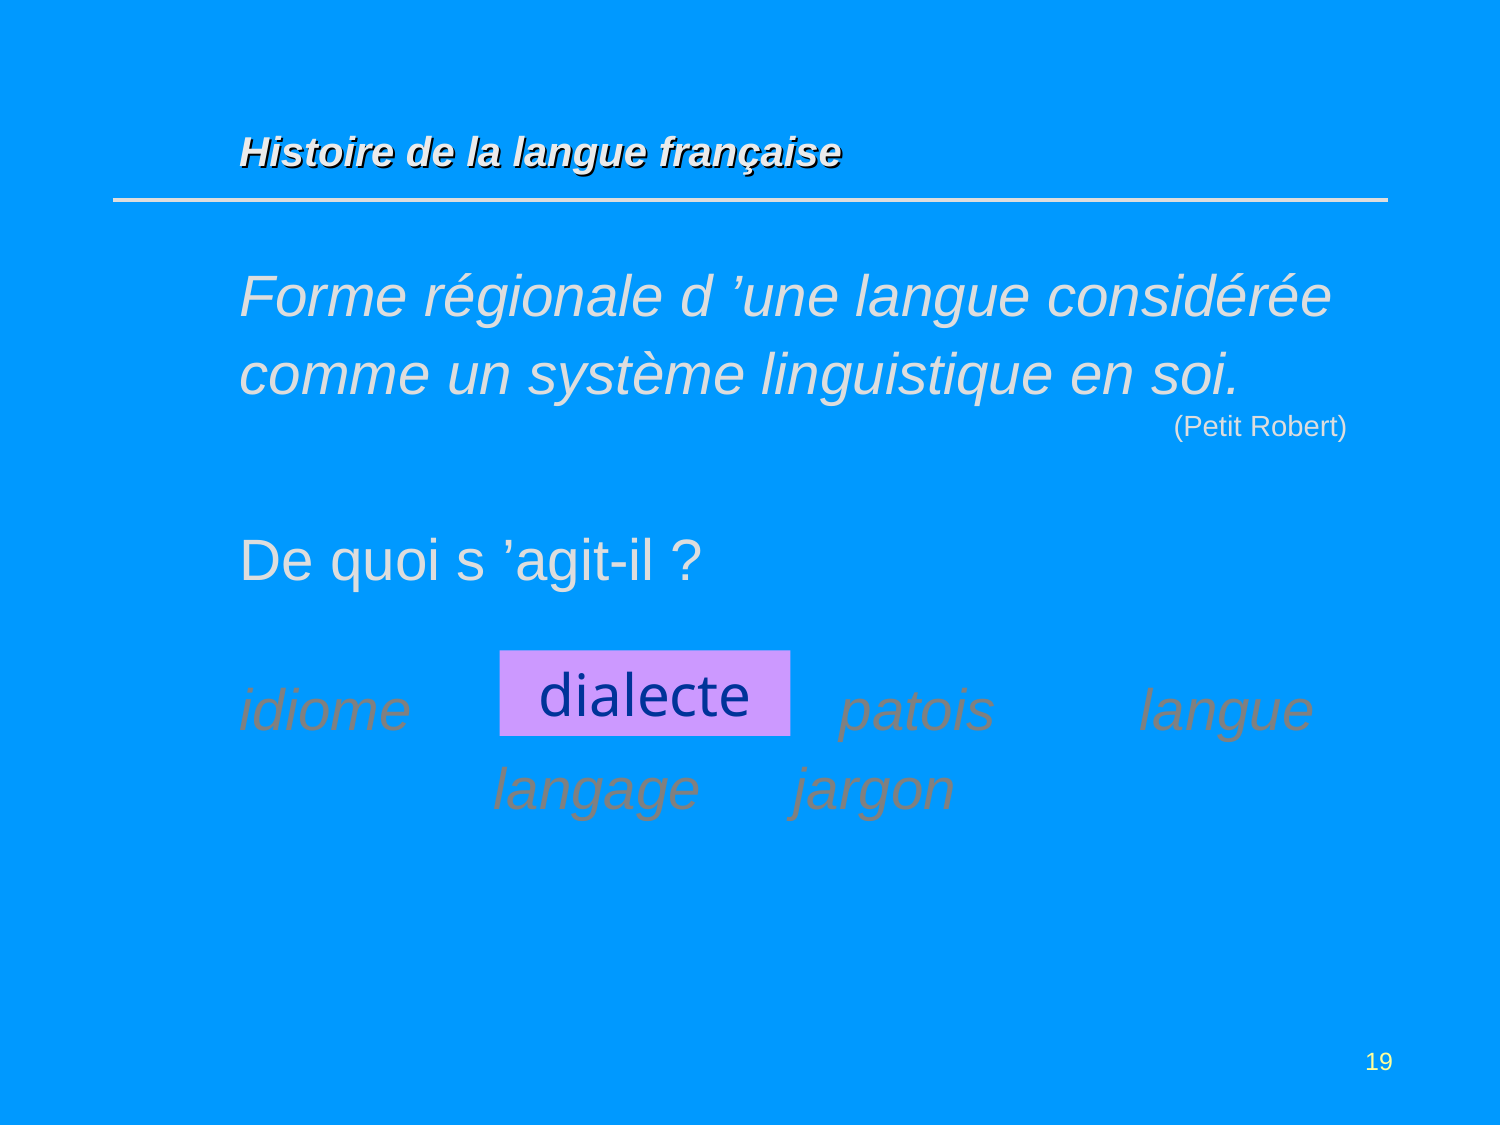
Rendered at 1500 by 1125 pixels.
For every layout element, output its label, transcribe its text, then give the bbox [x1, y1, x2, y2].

text_box dialecte [499, 650, 791, 736]
text_box Forme régionale d ’une langue considérée comme un système linguistique en soi. (Petit Robert) De quoi s ’agit-il ? idiome dialecte patois langue langage jargon [225, 249, 1363, 831]
text_box Histoire de la langue française [224, 116, 858, 183]
